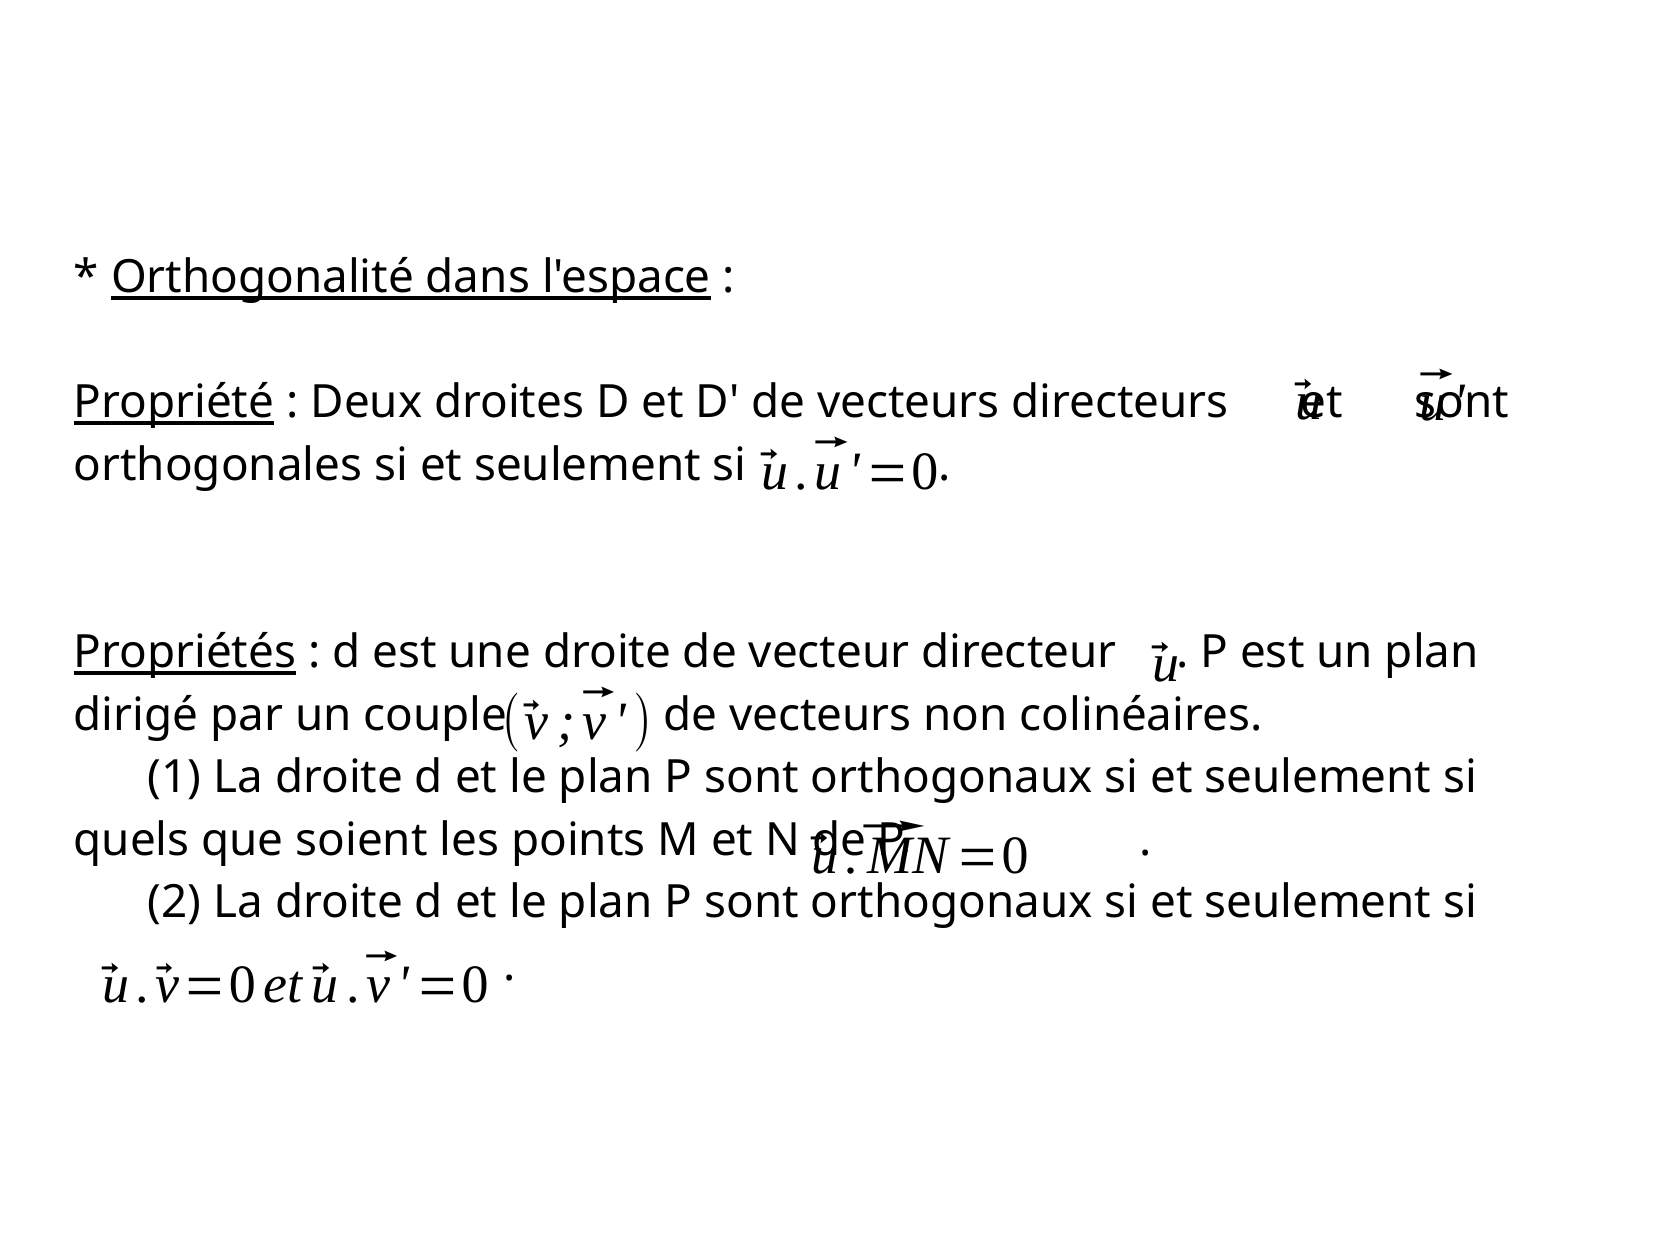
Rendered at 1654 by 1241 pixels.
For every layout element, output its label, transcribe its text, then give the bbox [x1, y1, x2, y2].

chart [1411, 366, 1477, 434]
chart [803, 818, 1036, 886]
chart [1287, 370, 1329, 431]
text_box * Orthogonalité dans l'espace : Propriété : Deux droites D et D' de vecteurs directeurs et sont orthogonales si et seulement si . Propriétés : d est une droite de vecteur directeur . P est un plan dirigé par un couple de vecteurs non colinéaires. (1) La droite d et le plan P sont orthogonaux si et seulement si quels que soient les points M et N de P, . (2) La droite d et le plan P sont orthogonaux si et seulement si . [59, 236, 1607, 1081]
chart [753, 434, 945, 502]
chart [94, 948, 495, 1016]
chart [1144, 633, 1186, 694]
chart [496, 685, 658, 754]
